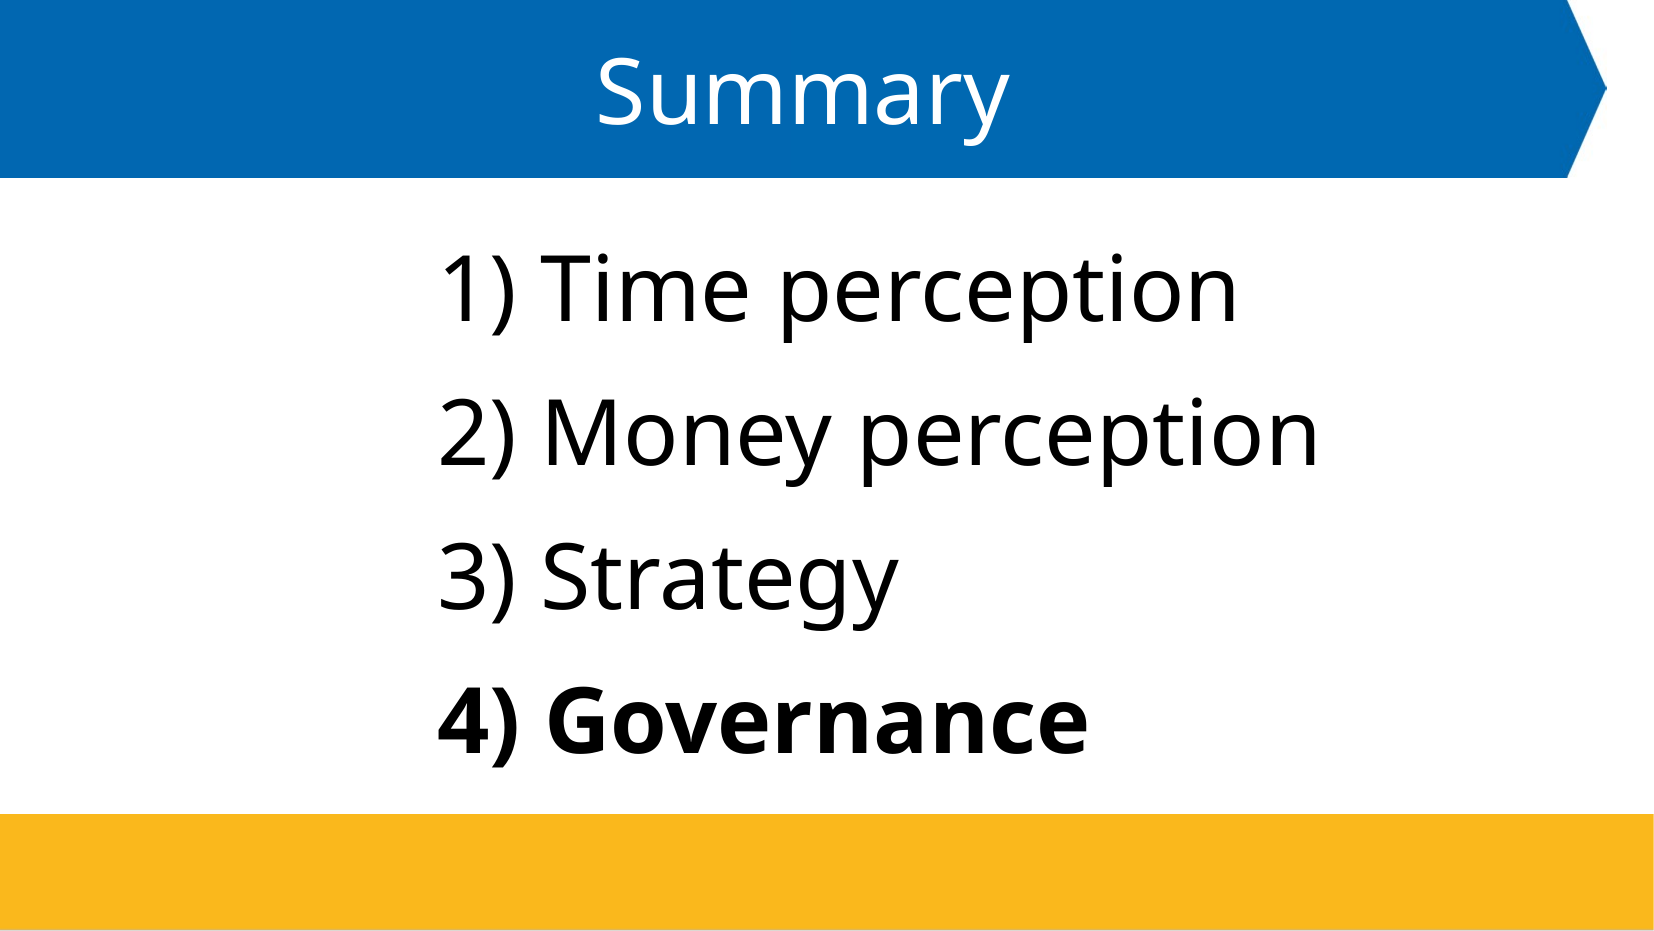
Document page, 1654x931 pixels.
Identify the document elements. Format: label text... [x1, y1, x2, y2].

title Summary [59, 23, 1548, 154]
picture [0, 814, 1654, 931]
subtitle Time perception Money perception Strategy Governance [437, 211, 1559, 774]
picture [0, 0, 1607, 178]
